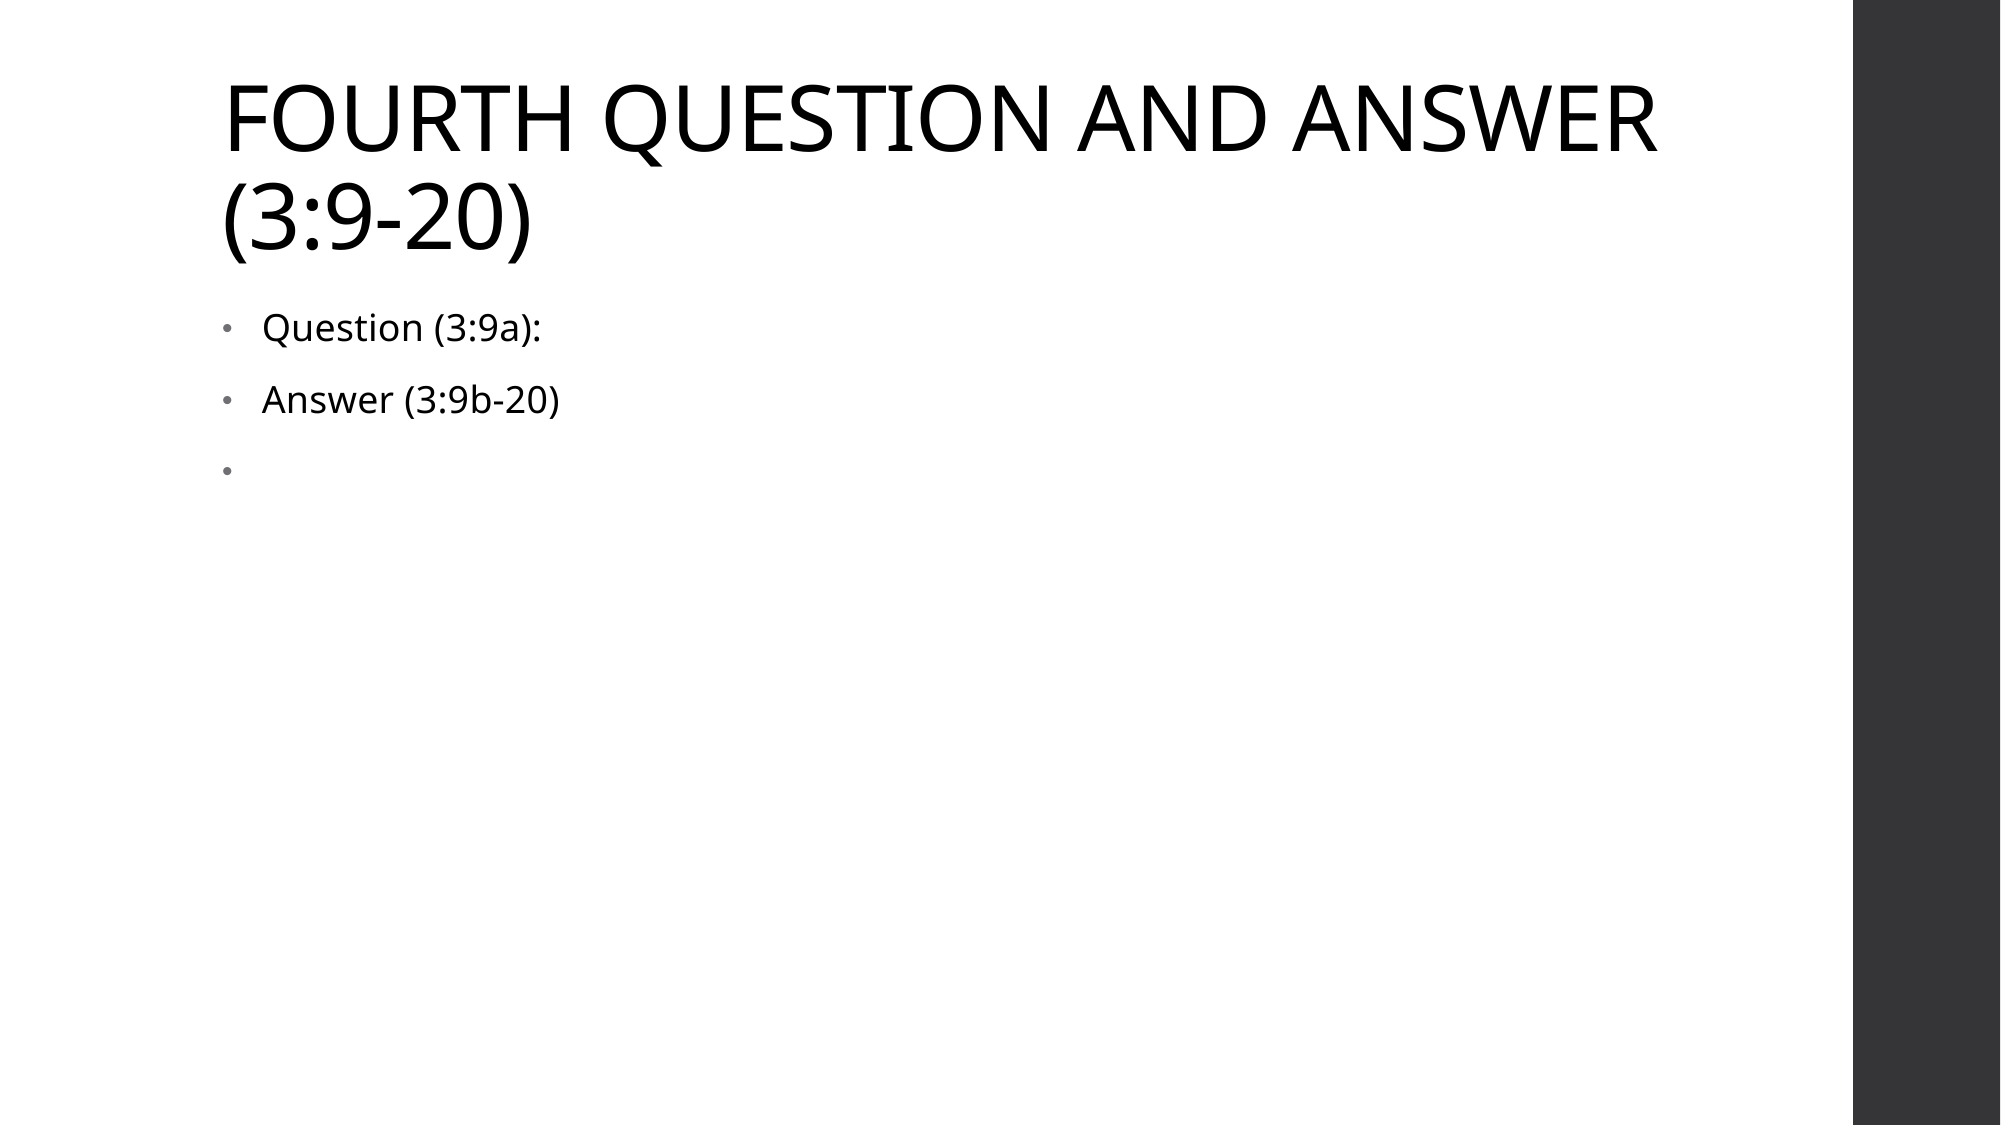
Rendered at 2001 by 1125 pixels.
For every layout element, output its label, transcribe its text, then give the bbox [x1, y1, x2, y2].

title FOURTH QUESTION AND ANSWER (3:9-20) [206, 60, 1797, 278]
list Question (3:9a): Answer (3:9b-20) [206, 299, 1617, 1014]
